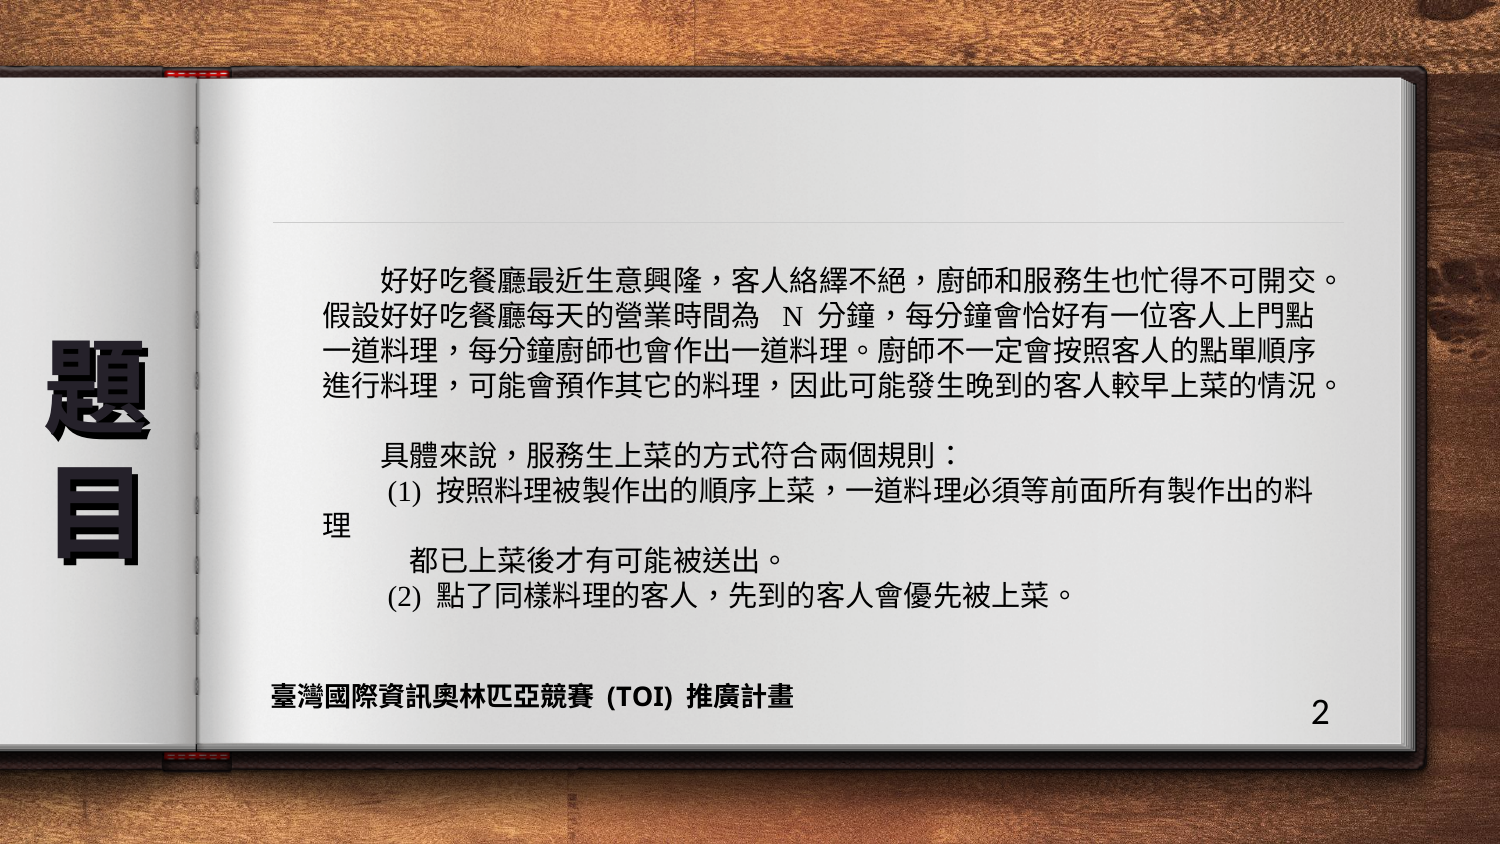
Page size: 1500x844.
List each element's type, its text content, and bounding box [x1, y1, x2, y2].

text_box [1295, 672, 1386, 737]
title 題 目 [28, 306, 210, 552]
text_box 好好吃餐廳最近生意興隆，客人絡繹不絕，廚師和服務生也忙得不可開交。 假設好好吃餐廳每天的營業時間為 N 分鐘，每分鐘會恰好有一位客人上門點 一道料理，每分鐘廚師也會作出一道料理。廚師不一定會按照客人的點單順序 進行料理，可能會預作其它的料理，因此可能發生晚到的客人較早上菜的情況。 具體來說，服務生上菜的方式符合兩個規則： (1) 按照料理被製作出的順序上菜，一道料理必須等前面所有製作出的料理 都已上菜後才有可能被送出。 (2) 點了同樣料理的客人，先到的客人會優先被上菜。 [307, 255, 1341, 655]
